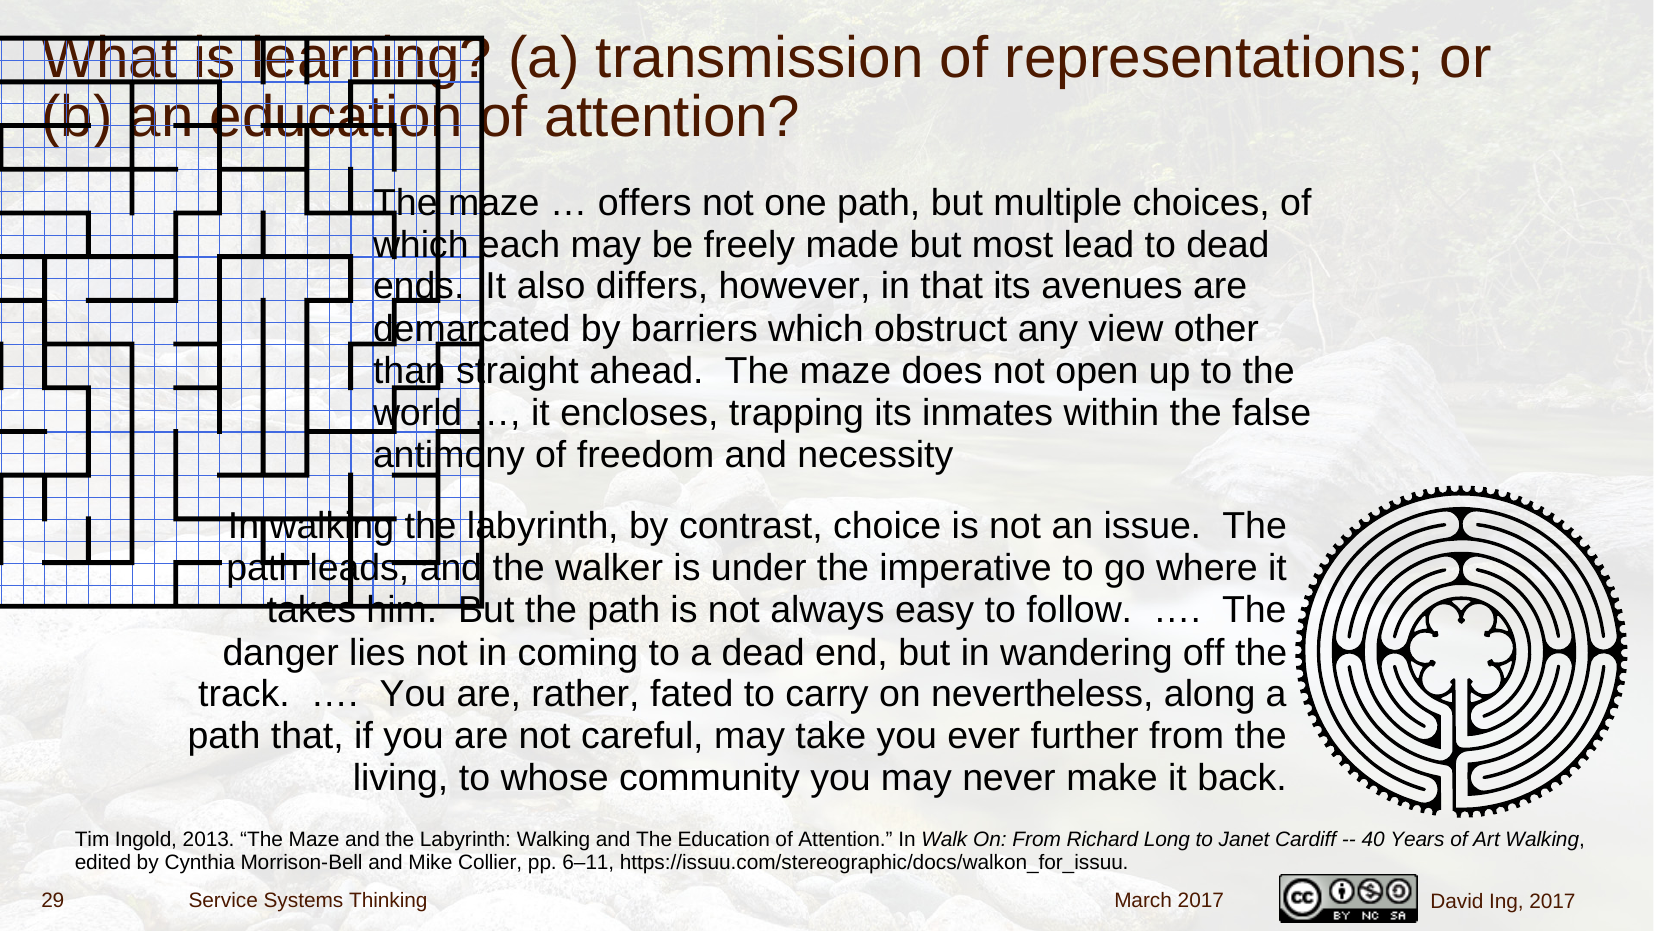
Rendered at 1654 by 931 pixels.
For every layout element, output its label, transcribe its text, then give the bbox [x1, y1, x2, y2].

text_box In walking the labyrinth, by contrast, choice is not an issue. The path leads, and the walker is under the imperative to go where it takes him. But the path is not always easy to follow. …. The danger lies not in coming to a dead end, but in wandering off the track. …. You are, rather, fated to carry on nevertheless, along a path that, if you are not careful, may take you ever further from the living, to whose community you may never make it back. [172, 497, 1305, 803]
text_box Tim Ingold, 2013. “The Maze and the Labyrinth: Walking and The Education of Attention.” In Walk On: From Richard Long to Janet Cardiff -- 40 Years of Art Walking, edited by Cynthia Morrison-Bell and Mike Collier, pp. 6–11, https://issuu.com/stereographic/docs/walkon_for_issuu. [59, 820, 1608, 882]
picture [0, 0, 1654, 931]
title What is learning? (a) transmission of representations; or (b) an education of attention? [493, 30, 1613, 174]
text_box The maze … offers not one path, but multiple choices, of which each may be freely made but most lead to dead ends. It also differs, however, in that its avenues are demarcated by barriers which obstruct any view other than straight ahead. The maze does not open up to the world …, it encloses, trapping its inmates within the false antimony of freedom and necessity [358, 173, 1355, 480]
